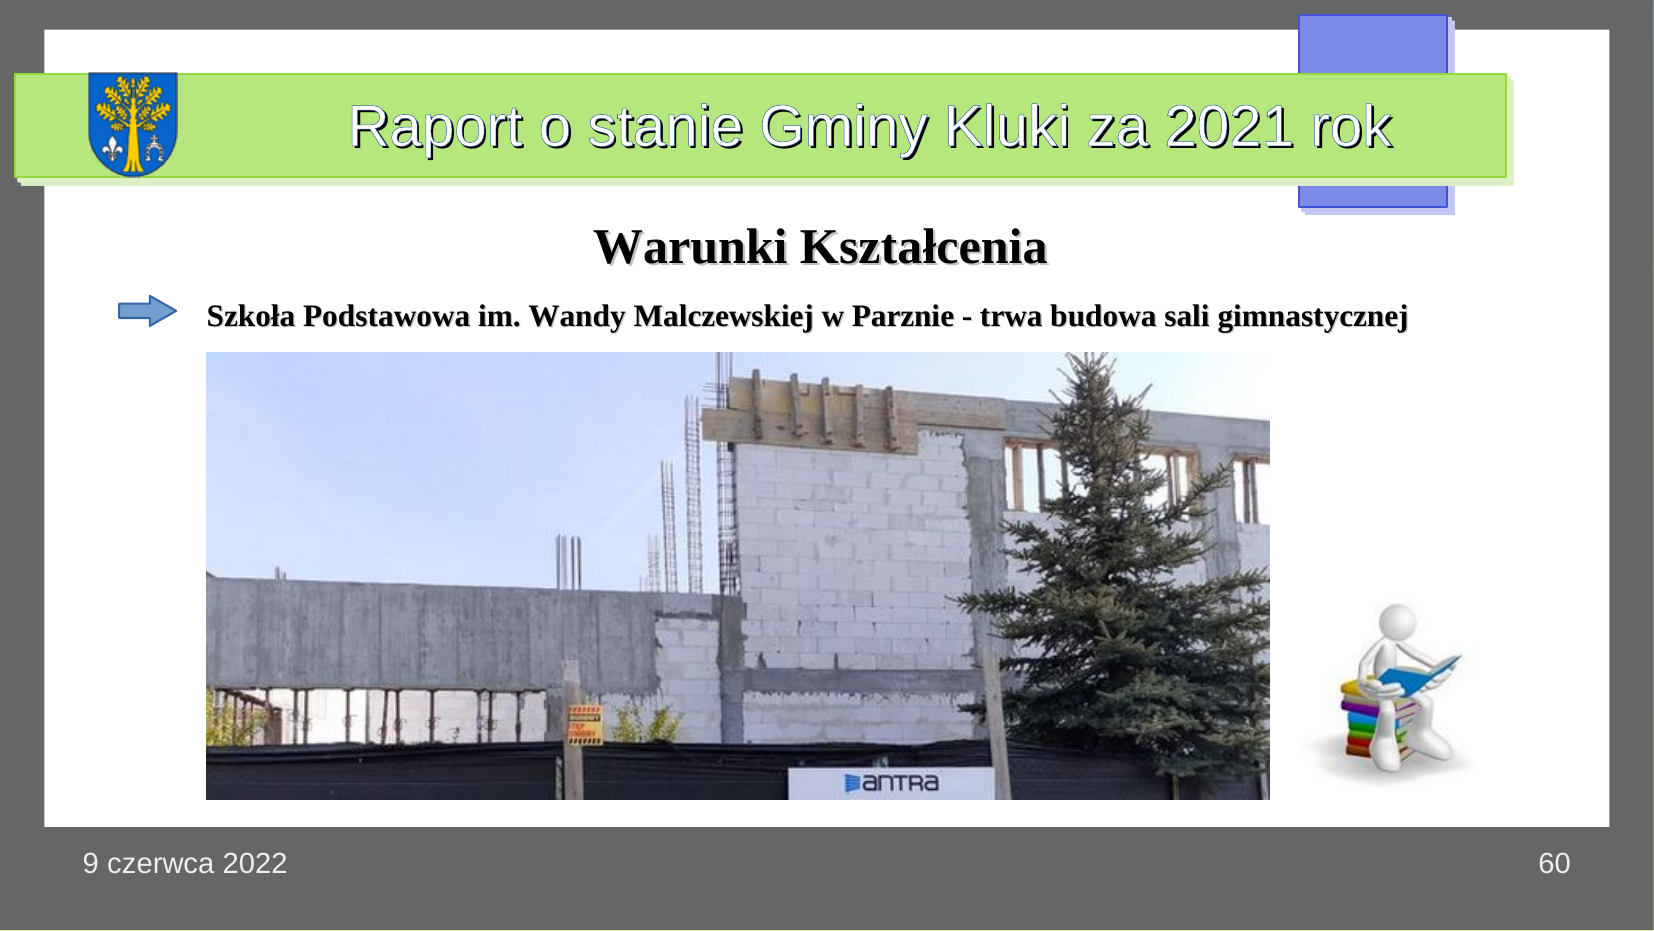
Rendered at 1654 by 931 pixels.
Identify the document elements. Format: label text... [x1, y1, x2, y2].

title Raport o stanie Gminy Kluki za 2021 rok [242, 73, 1654, 178]
text_box Warunki Kształcenia Szkoła Podstawowa im. Wandy Malczewskiej w Parznie - trwa budowa sali gimnastycznej [118, 206, 1536, 739]
picture [118, 295, 178, 327]
picture [88, 72, 178, 178]
picture [206, 352, 1270, 800]
picture [1299, 590, 1501, 792]
